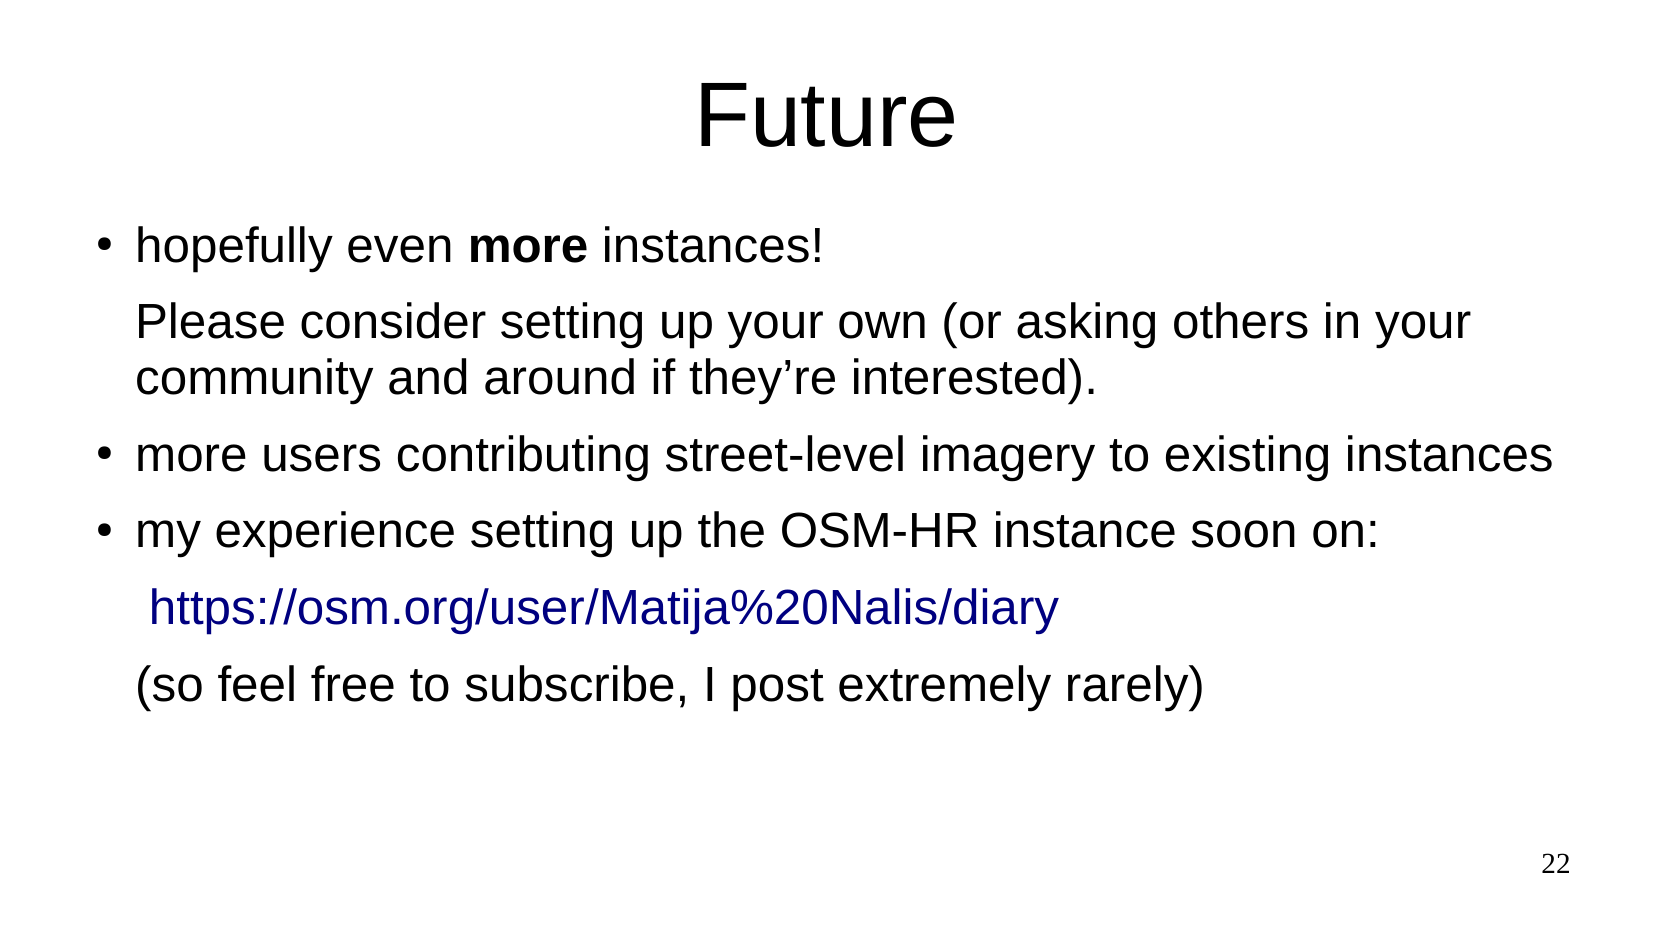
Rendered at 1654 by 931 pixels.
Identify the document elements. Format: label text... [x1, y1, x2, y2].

title Future [82, 37, 1571, 193]
list hopefully even more instances! Please consider setting up your own (or asking others in your community and around if they’re interested). more users contributing street-level imagery to existing instances my experience setting up the OSM-HR instance soon on: https://osm.org/user/Matija%20Nalis/diary (so feel free to subscribe, I post extremely rarely) [82, 217, 1571, 758]
